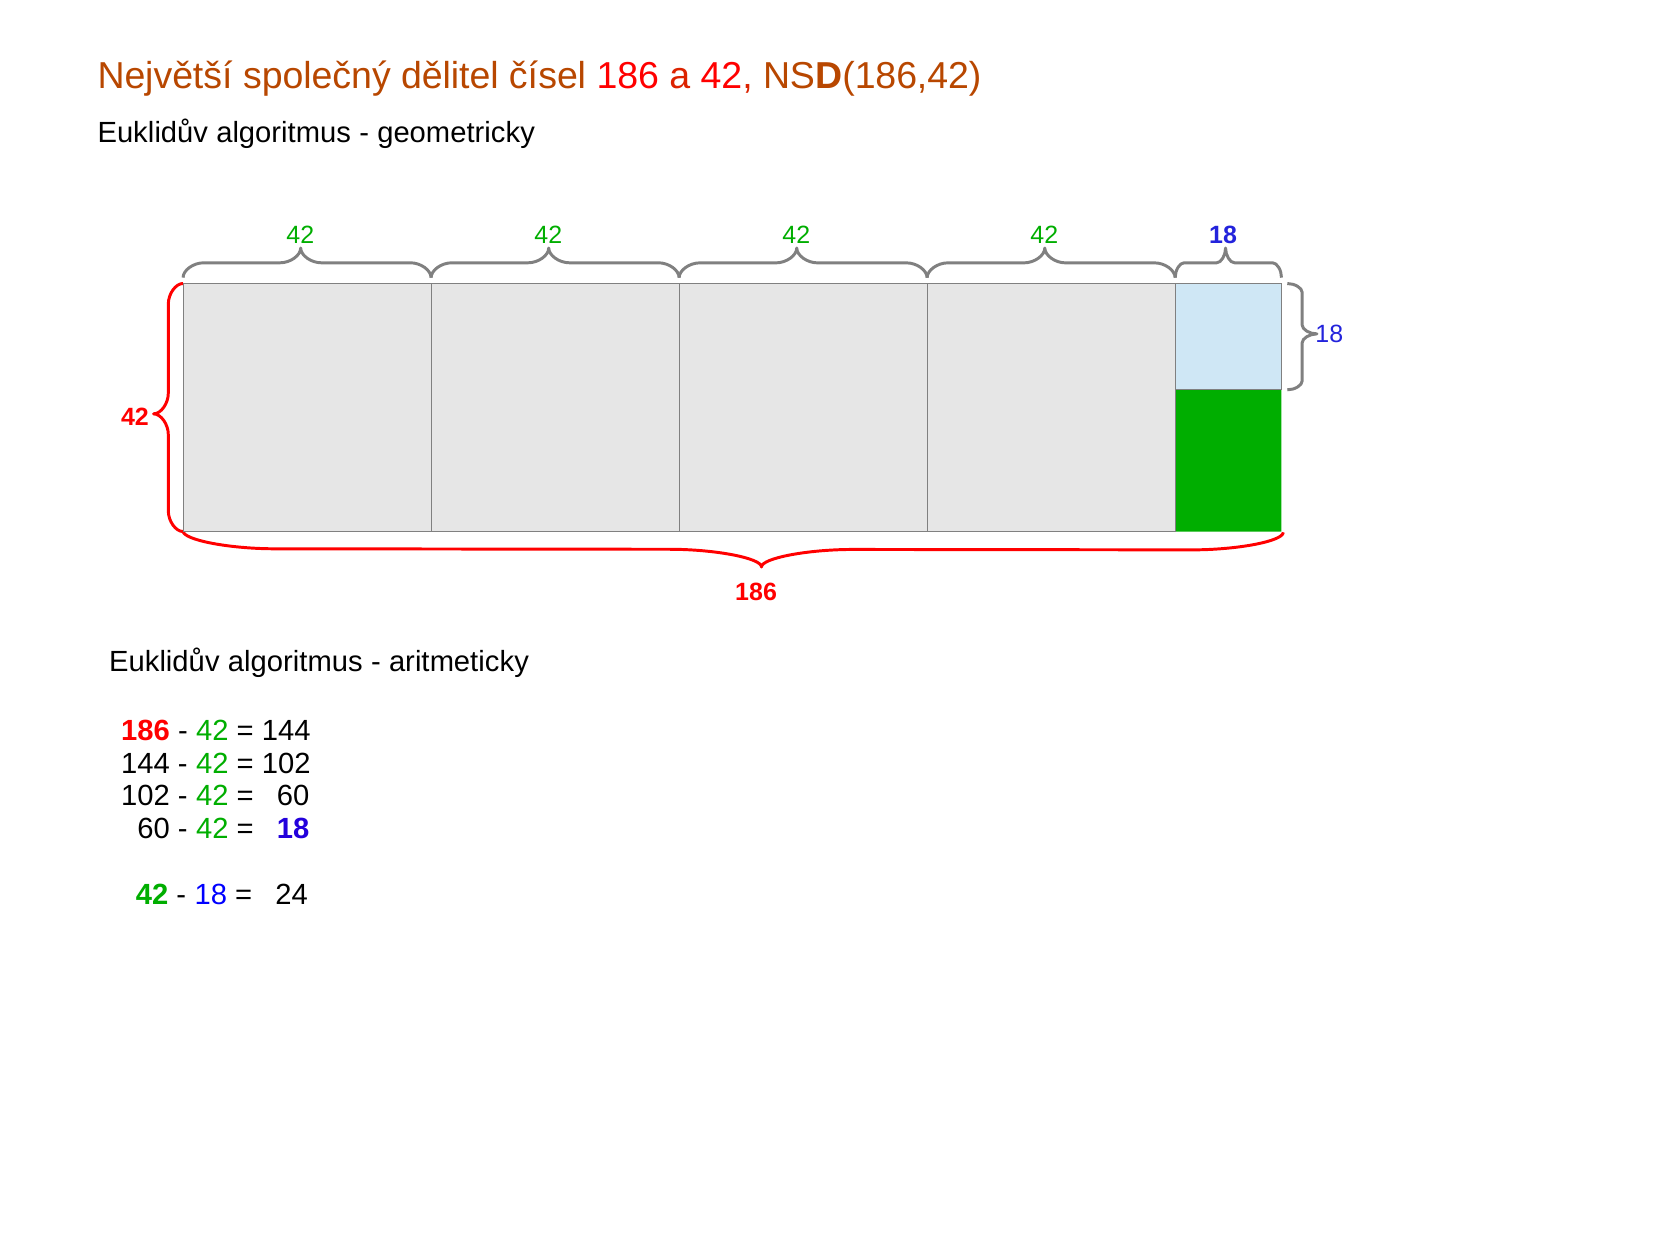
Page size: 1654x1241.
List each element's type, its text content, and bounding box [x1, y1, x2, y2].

text_box 18 [1300, 312, 1359, 356]
text_box [183, 283, 1282, 532]
text_box 42 [519, 213, 578, 257]
text_box 18 [1194, 213, 1252, 258]
text_box 42 [767, 213, 826, 257]
text_box 42 [1015, 213, 1074, 257]
text_box 42 [271, 213, 330, 257]
text_box 186 [720, 570, 793, 614]
text_box Euklidův algoritmus - aritmeticky [94, 637, 615, 695]
text_box Euklidův algoritmus - geometricky [82, 108, 1146, 166]
text_box 186 - 42 = 144 144 - 42 = 102 102 - 42 = x60 060 - 42 = x18 x42 - 18 = x24 x24 - 18 = xx6 x18 - 6 = x12 x12 - 6 = xx6 xx6 - 6 = xx0 [106, 706, 355, 1086]
text_box 42 [106, 395, 164, 439]
text_box Největší společný dělitel čísel 186 a 42, NSD(186,42) [82, 47, 1595, 142]
